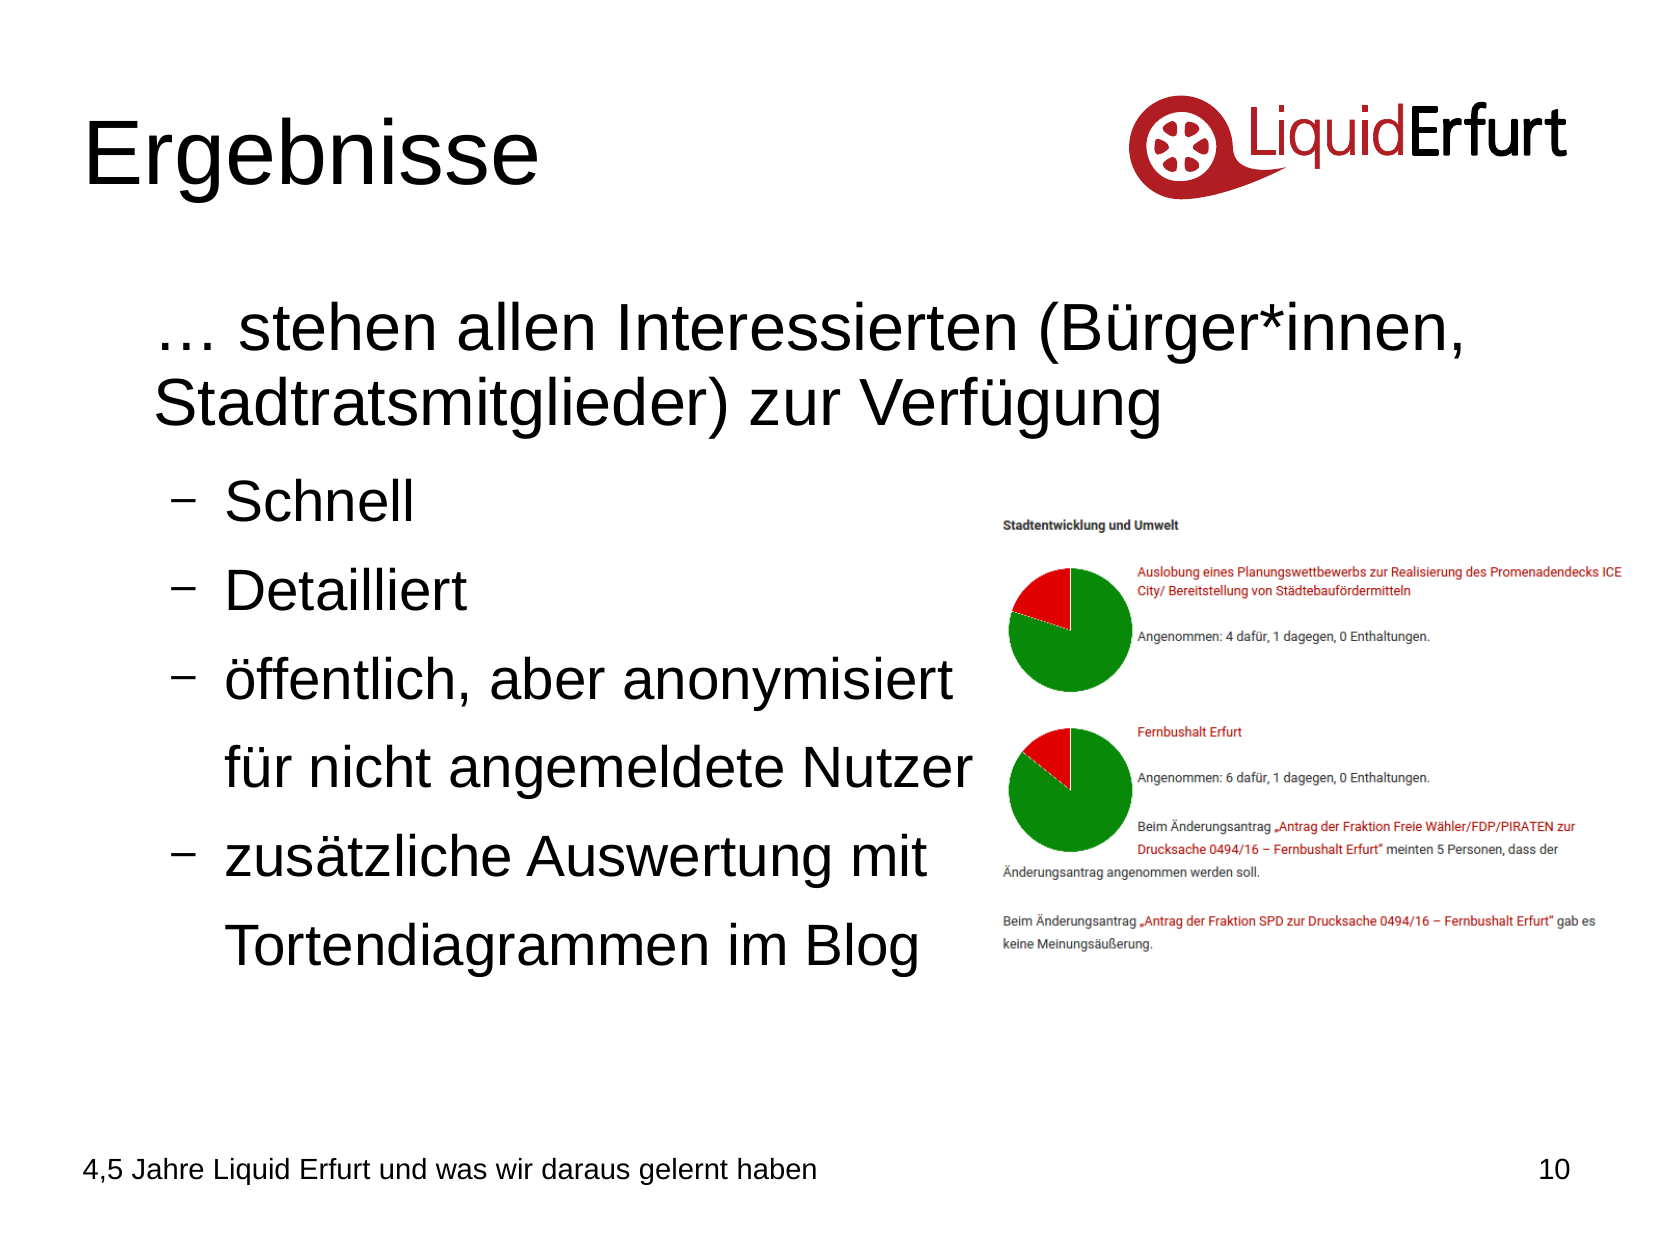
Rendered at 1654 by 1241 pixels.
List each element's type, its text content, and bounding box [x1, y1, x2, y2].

list … stehen allen Interessierten (Bürger*innen, Stadtratsmitglieder) zur Verfügung Schnell Detailliert öffentlich, aber anonymisiert für nicht angemeldete Nutzer zusätzliche Auswertung mit Tortendiagrammen im Blog [82, 290, 1571, 1010]
title Ergebnisse [82, 49, 1571, 257]
picture [990, 507, 1634, 962]
